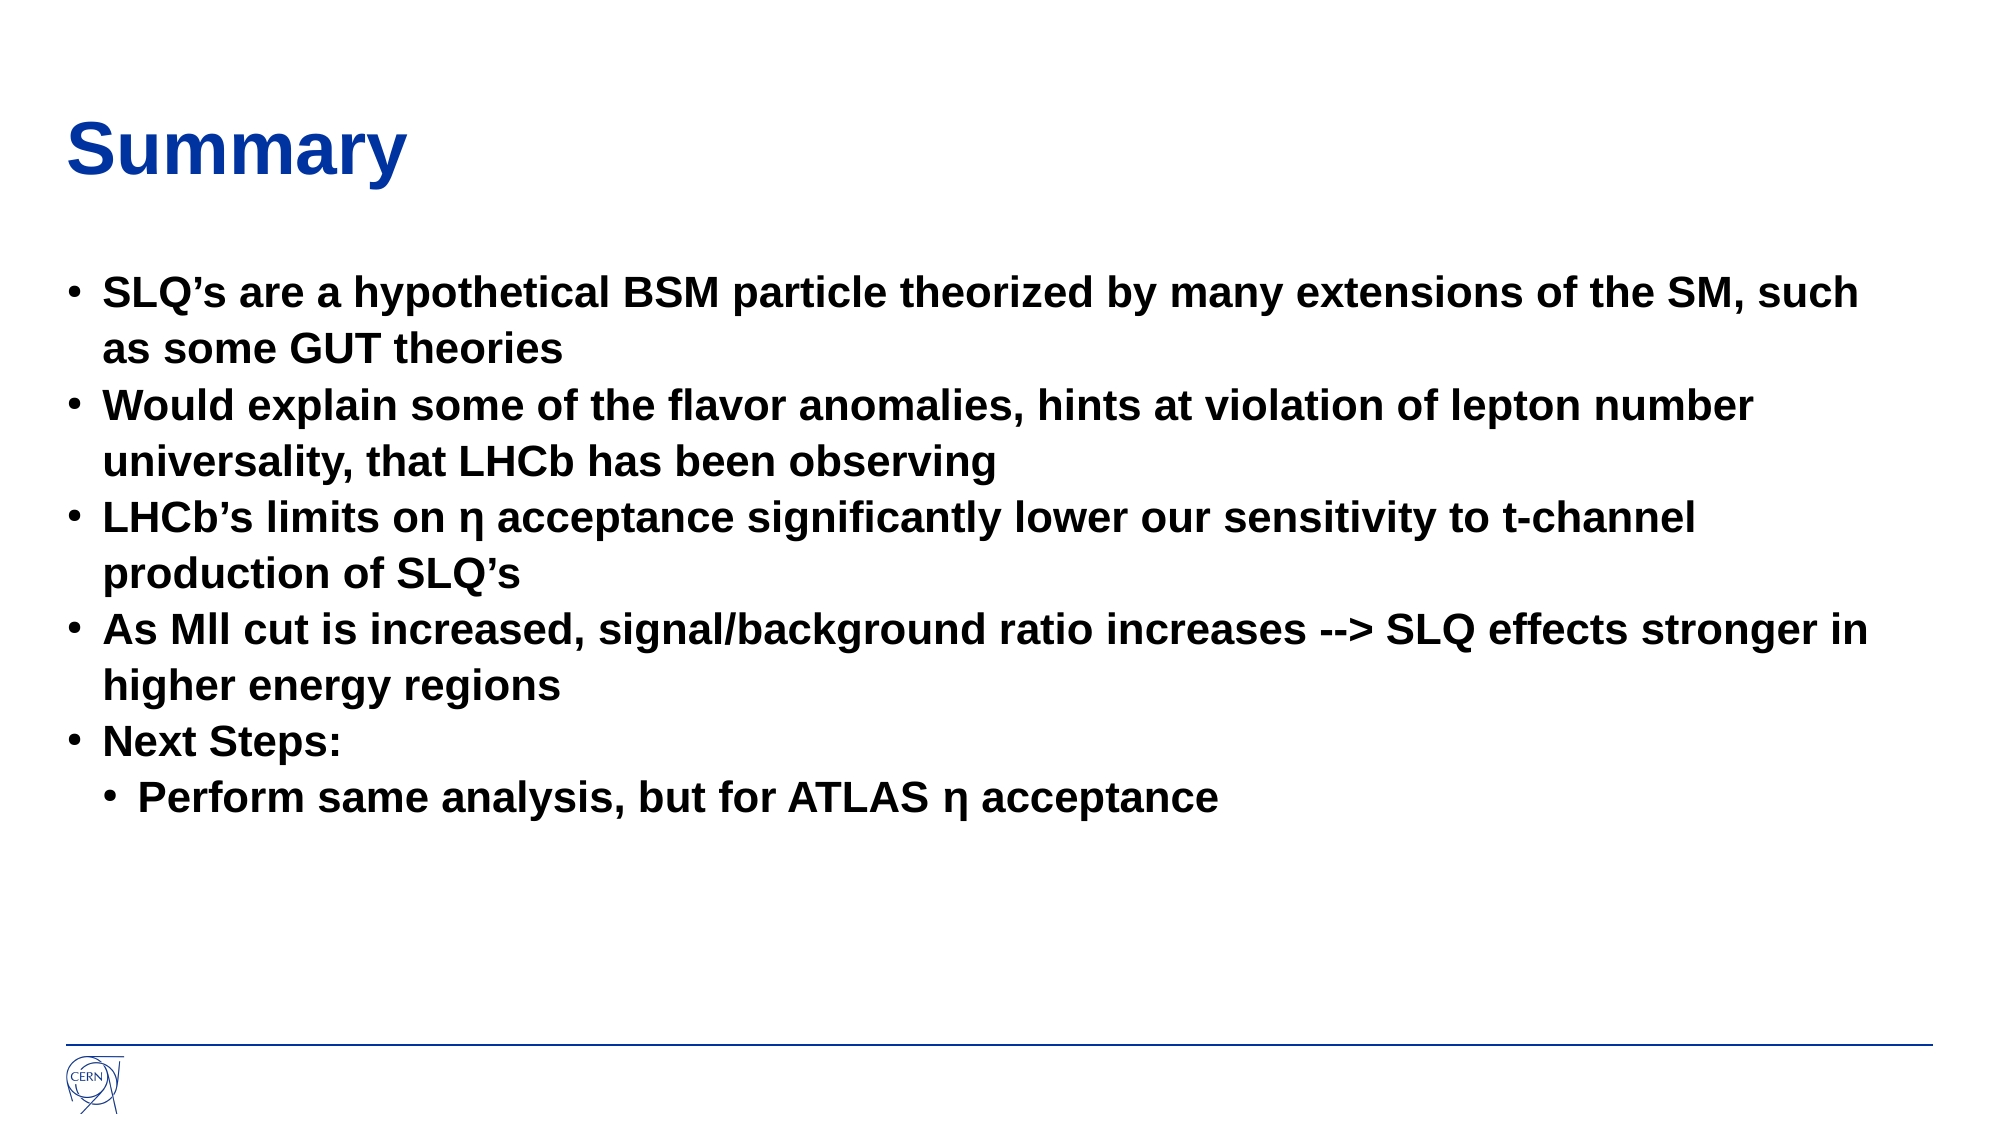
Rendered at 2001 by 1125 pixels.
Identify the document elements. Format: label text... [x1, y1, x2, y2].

subtitle SLQ’s are a hypothetical BSM particle theorized by many extensions of the SM, such as some GUT theories Would explain some of the flavor anomalies, hints at violation of lepton number universality, that LHCb has been observing LHCb’s limits on η acceptance significantly lower our sensitivity to t-channel production of SLQ’s As Mll cut is increased, signal/background ratio increases --> SLQ effects stronger in higher energy regions Next Steps: Perform same analysis, but for ATLAS η acceptance [66, 261, 1891, 991]
title Summary [66, 59, 1934, 238]
